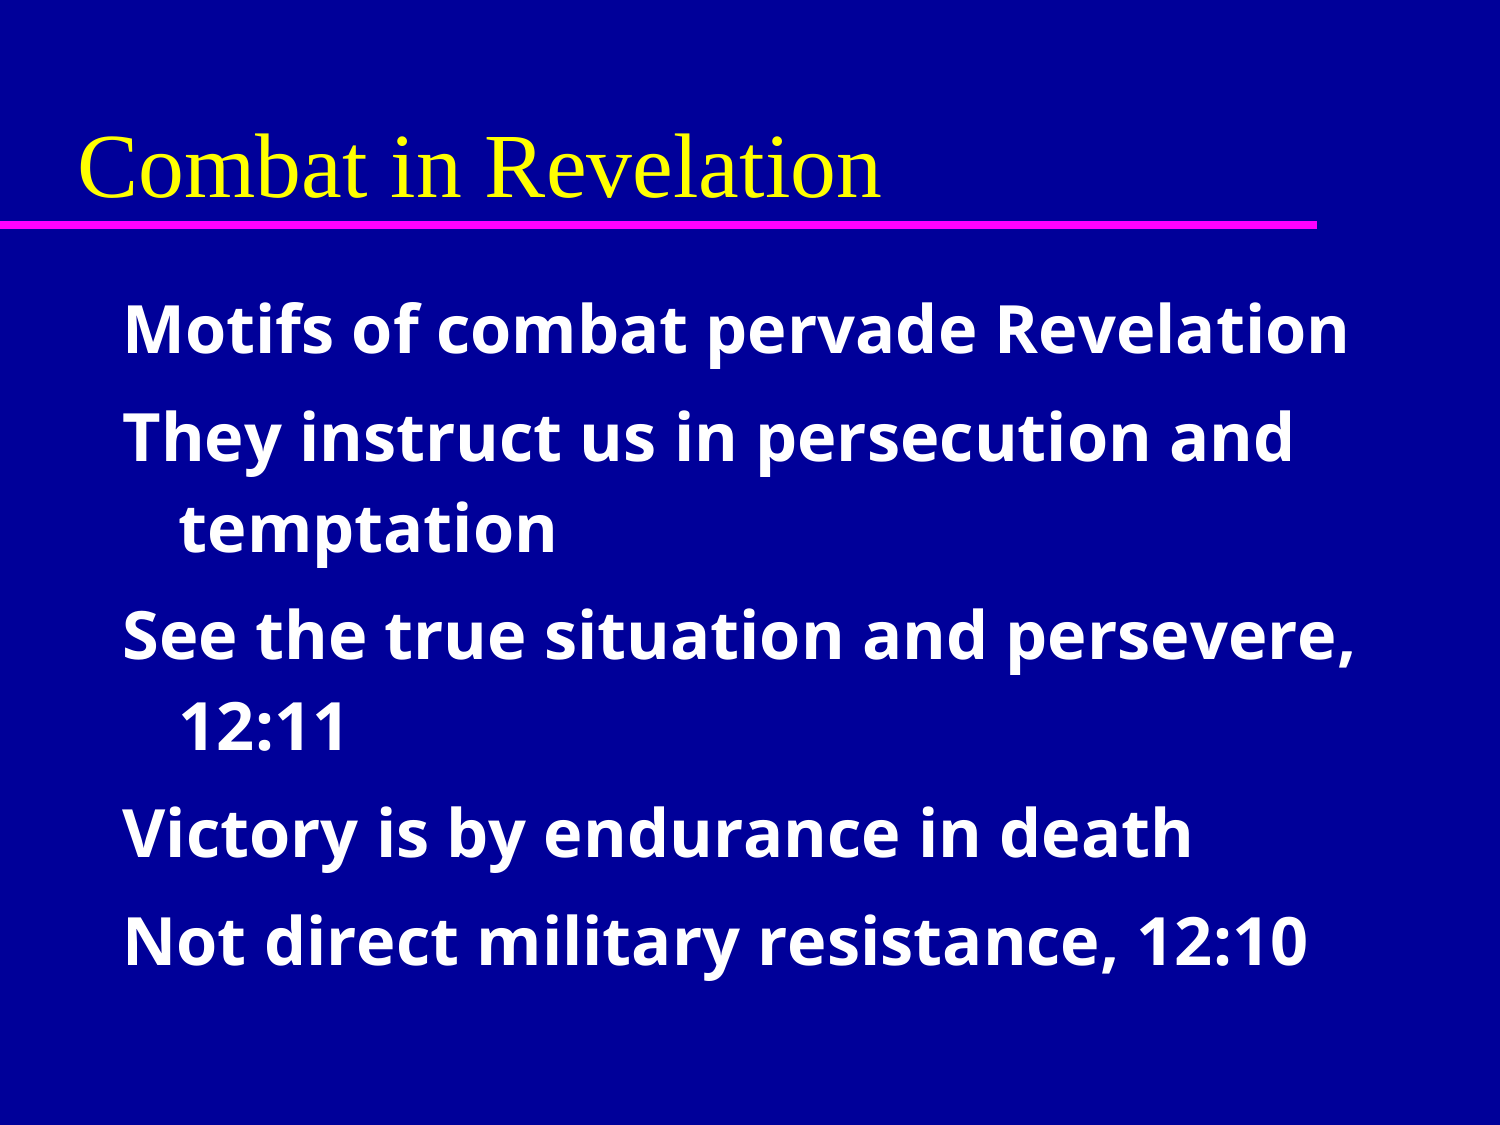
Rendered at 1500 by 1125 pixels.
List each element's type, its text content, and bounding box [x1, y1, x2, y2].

list Motifs of combat pervade Revelation They instruct us in persecution and temptation See the true situation and persevere, 12:11 Victory is by endurance in death Not direct military resistance, 12:10 [107, 275, 1500, 951]
title Combat in Revelation [62, 43, 1338, 225]
